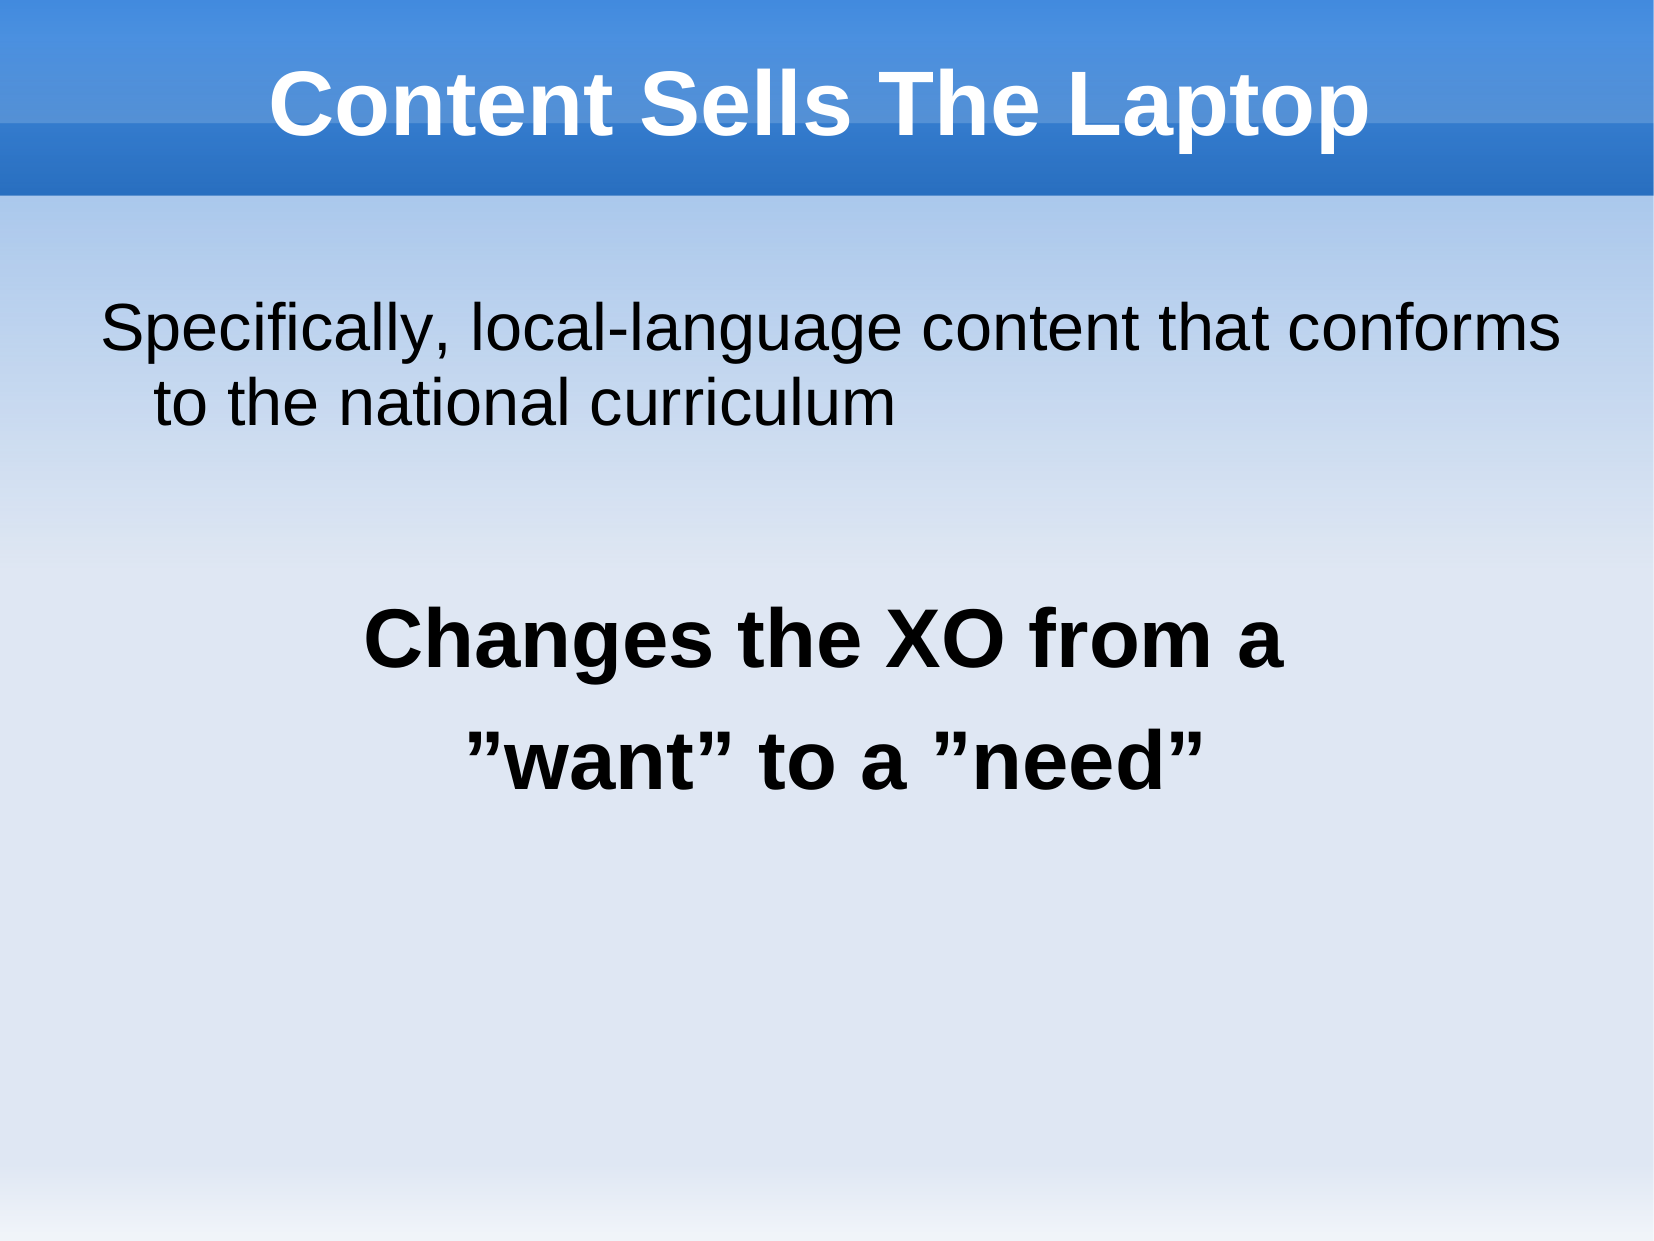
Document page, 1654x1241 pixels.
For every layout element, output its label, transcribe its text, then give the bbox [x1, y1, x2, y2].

list Specifically, local-language content that conforms to the national curriculum Changes the XO from a ”want” to a ”need” [82, 290, 1571, 1094]
picture [0, 0, 1654, 1241]
title Content Sells The Laptop [76, 7, 1565, 200]
